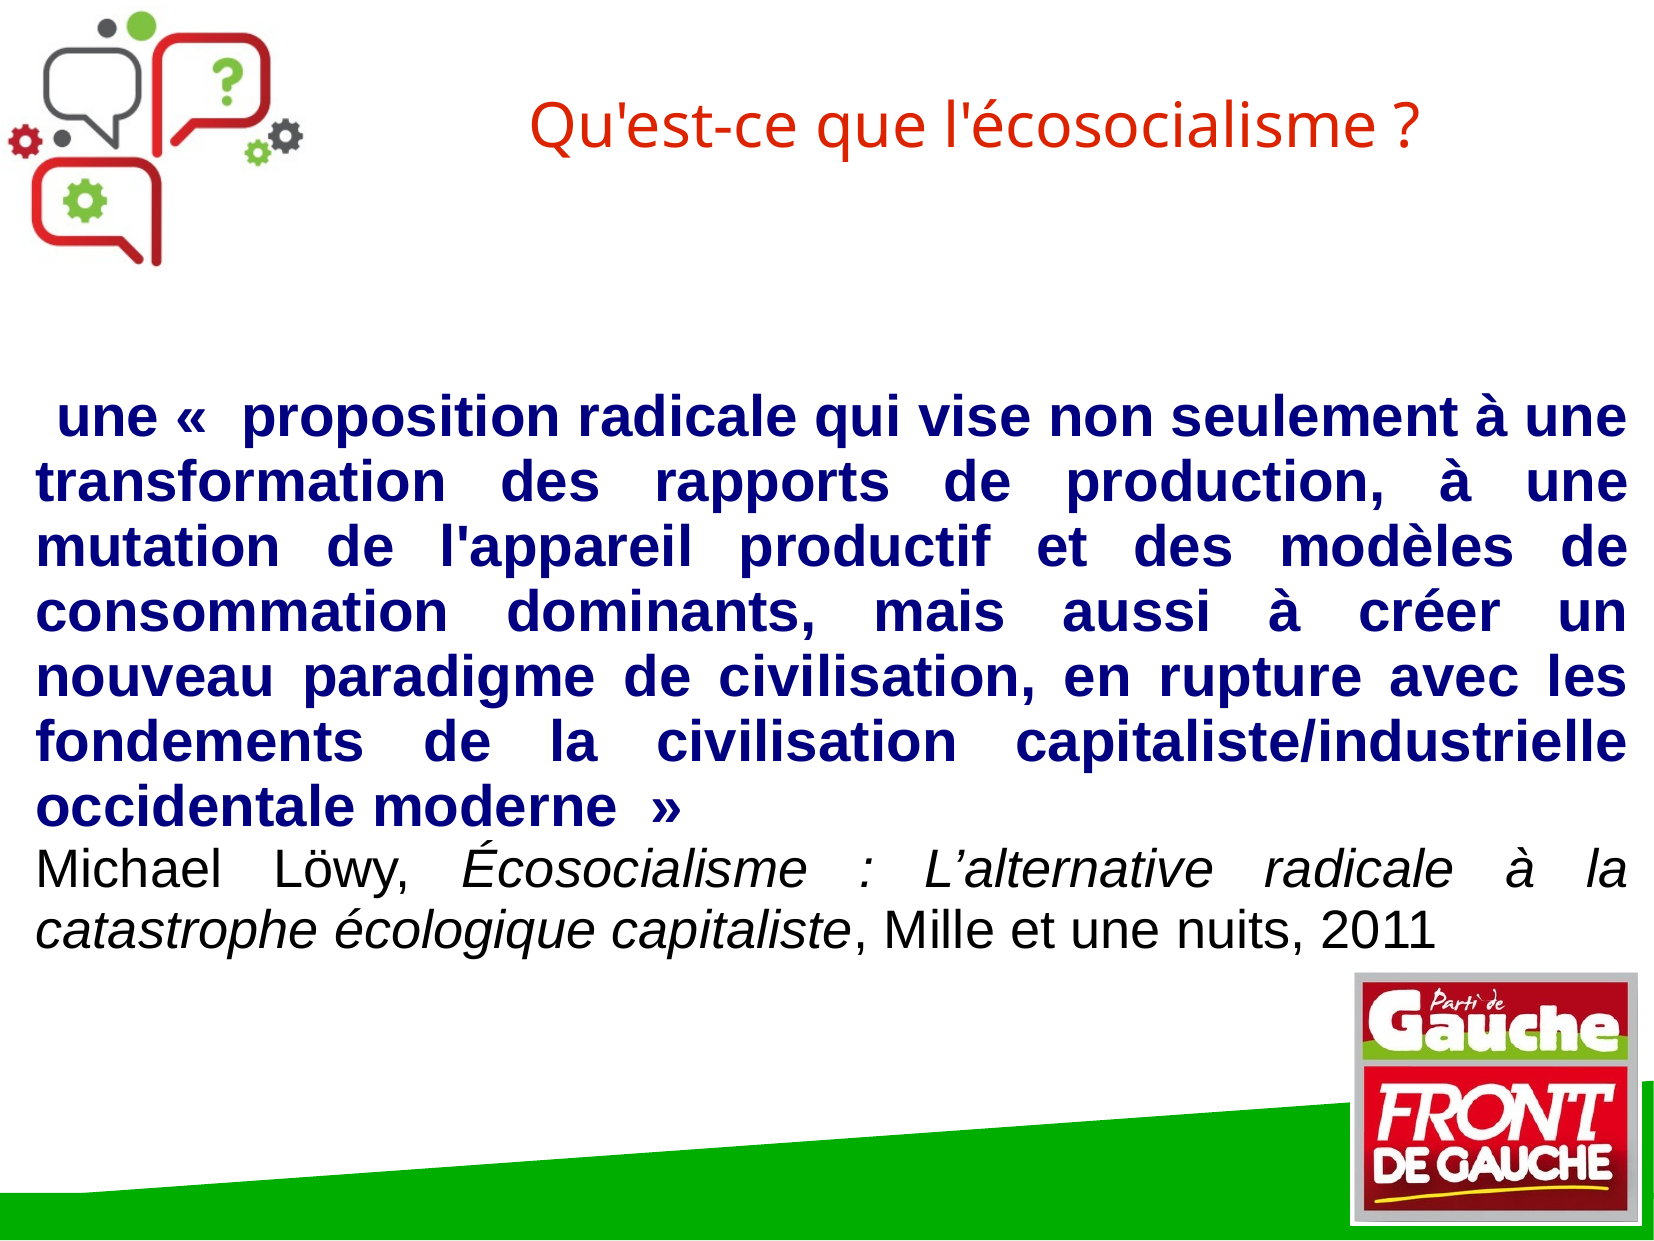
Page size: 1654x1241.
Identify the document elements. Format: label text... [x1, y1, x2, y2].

title Qu'est-ce que l'écosocialisme ? [320, 19, 1630, 227]
subtitle une « proposition radicale qui vise non seulement à une transformation des rapports de production, à une mutation de l'appareil productif et des modèles de consommation dominants, mais aussi à créer un nouveau paradigme de civilisation, en rupture avec les fondements de la civilisation capitaliste/industrielle occidentale moderne » Michael Löwy, Écosocialisme : L’alternative radicale à la catastrophe écologique capitaliste, Mille et une nuits, 2011 [35, 295, 1630, 1109]
picture [1350, 968, 1642, 1226]
picture [2, 5, 327, 272]
